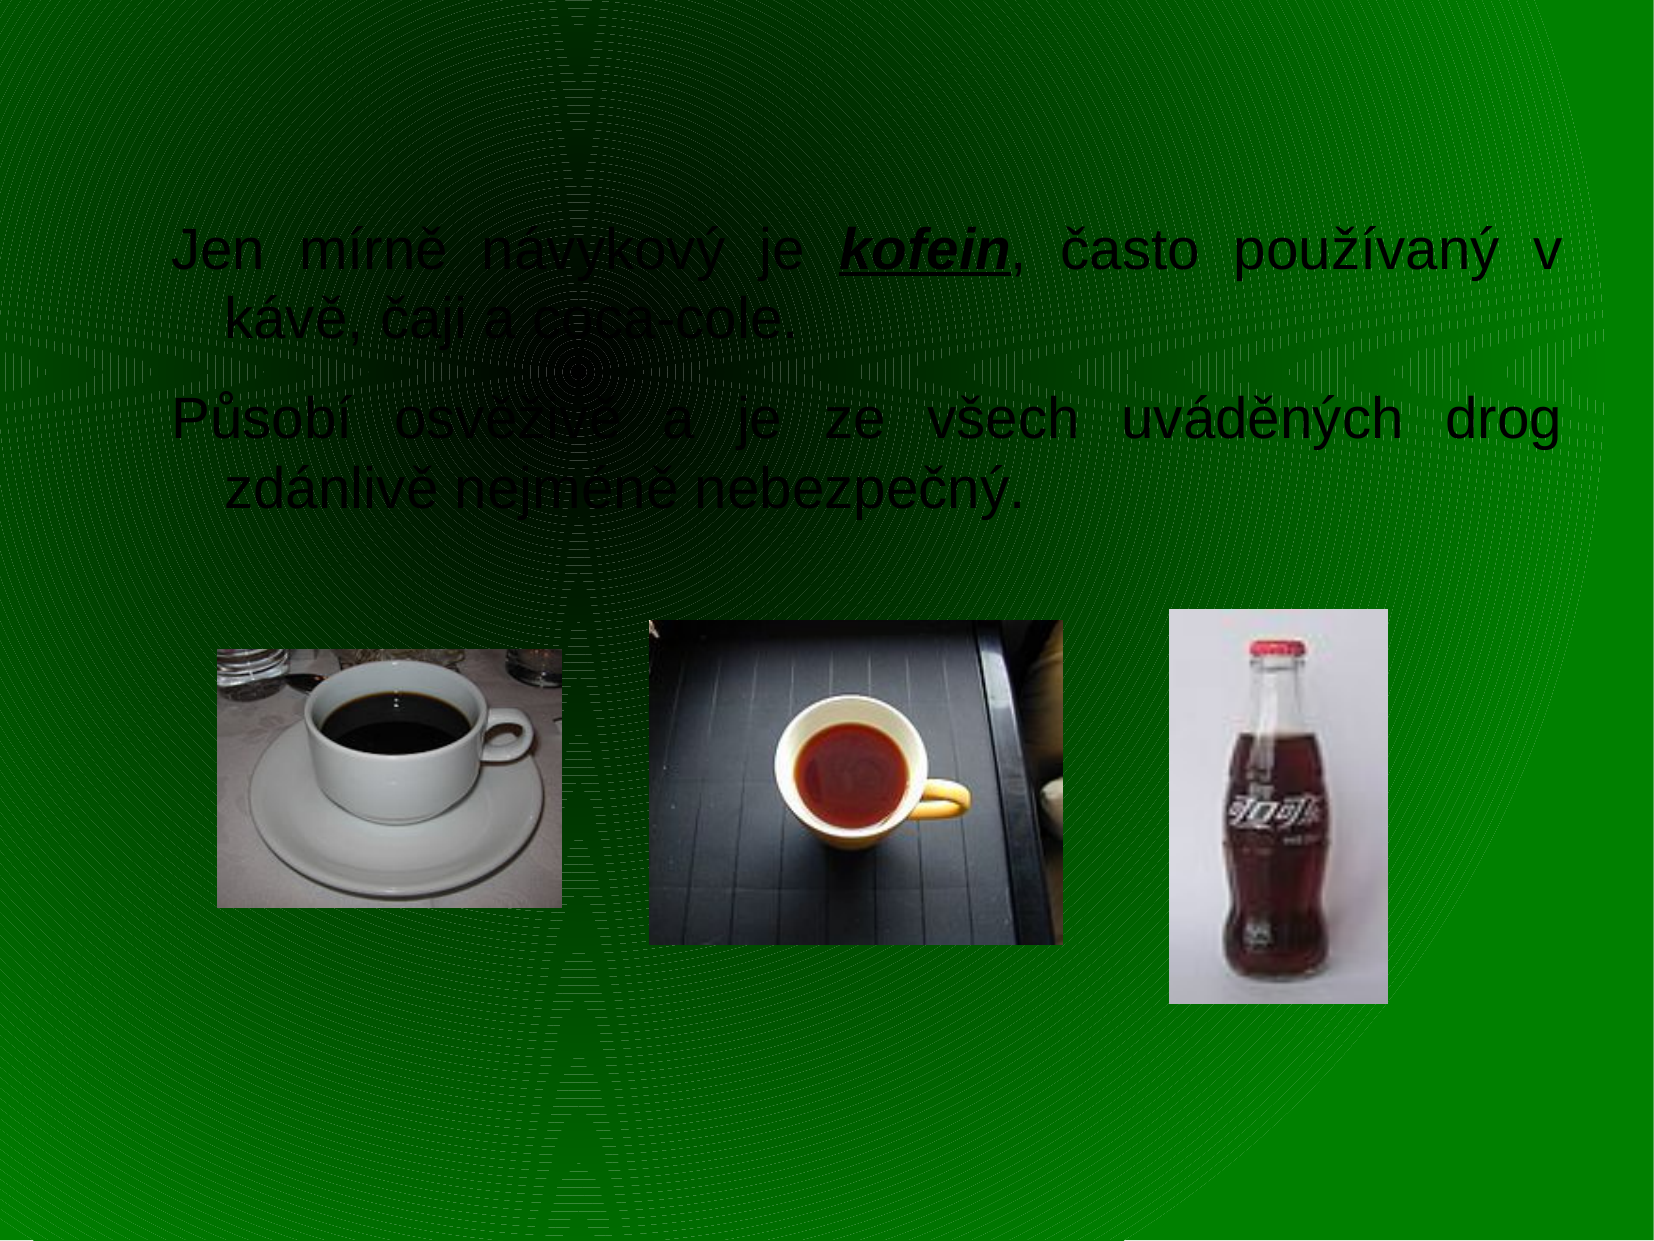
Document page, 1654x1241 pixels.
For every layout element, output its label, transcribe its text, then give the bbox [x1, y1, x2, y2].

picture [649, 620, 1063, 945]
picture [217, 649, 562, 908]
picture [1169, 609, 1388, 1004]
list Jen mírně návykový je kofein, často používaný v kávě, čaji a coca-cole. Působí osvěživě a je ze všech uváděných drog zdánlivě nejméně nebezpečný. [82, 210, 1571, 1030]
